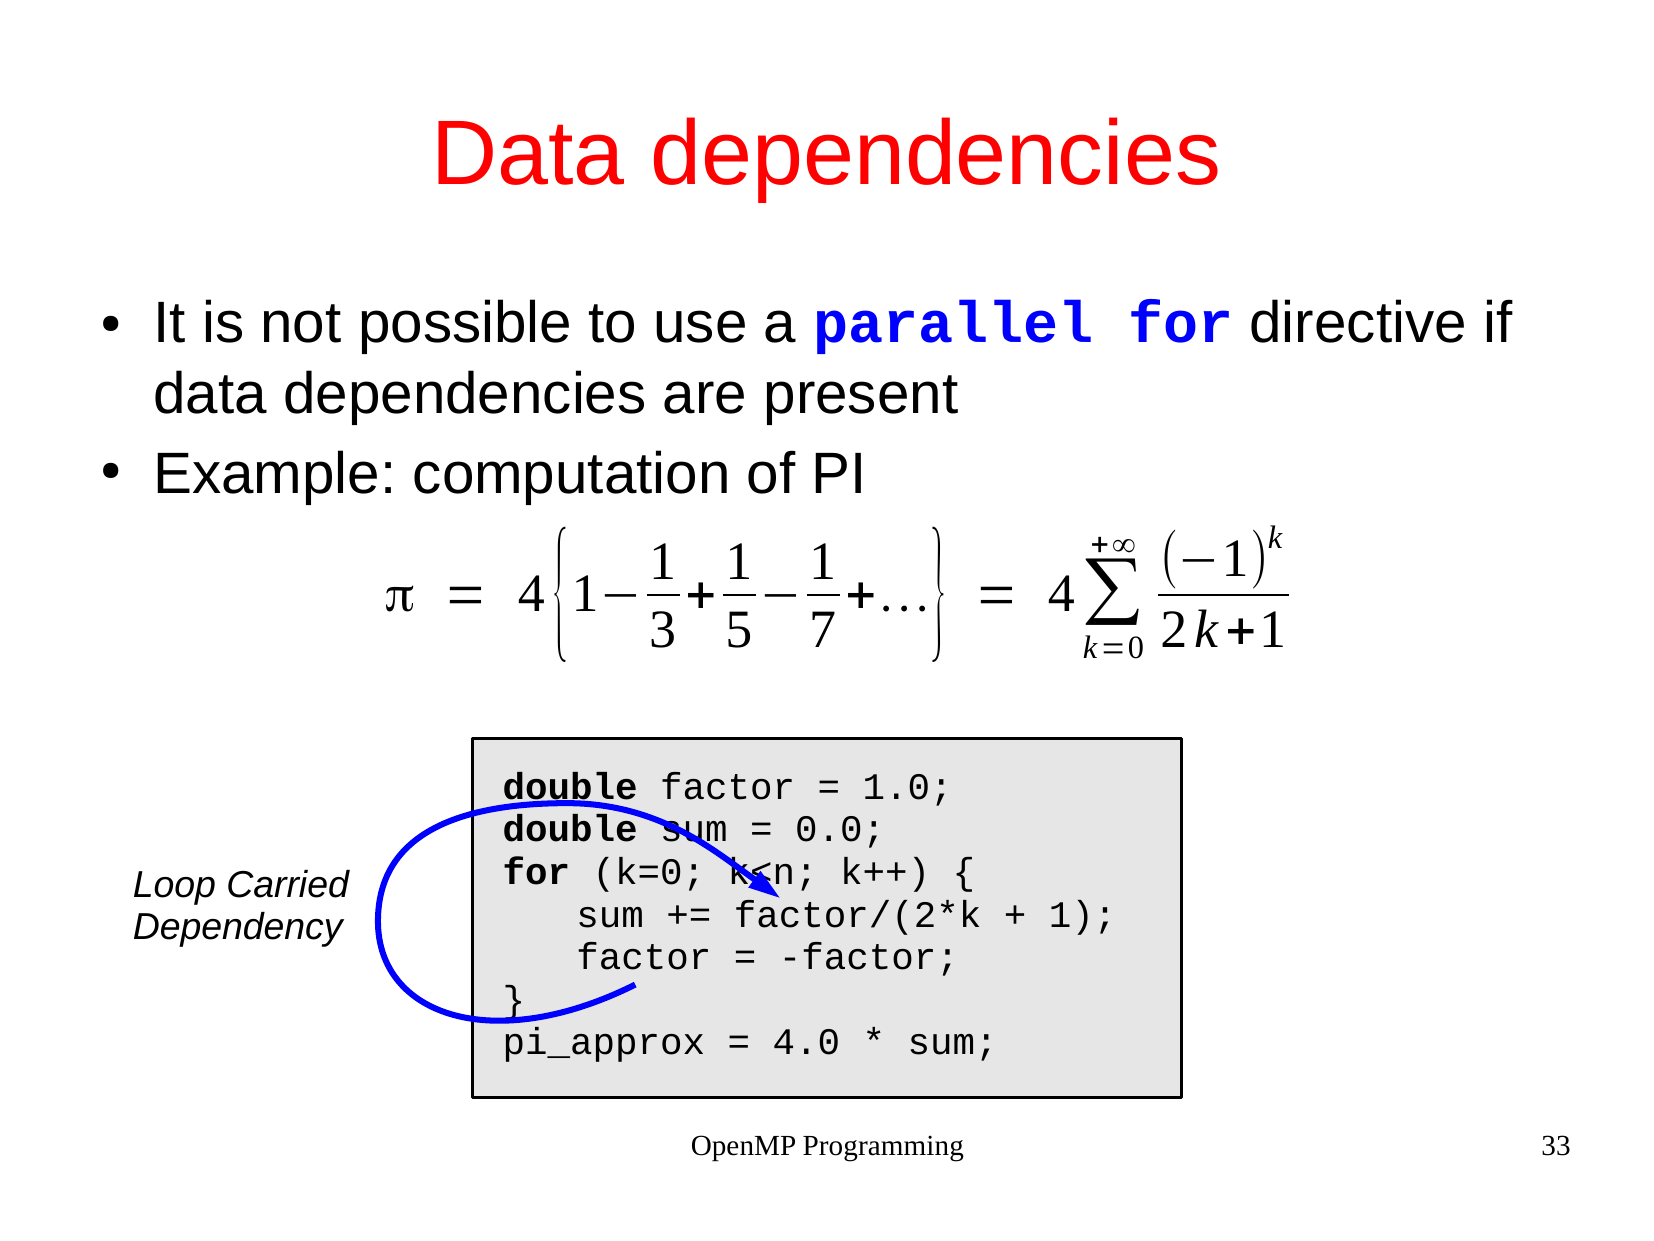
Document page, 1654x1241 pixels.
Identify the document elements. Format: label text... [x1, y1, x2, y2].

text_box double factor = 1.0; double sum = 0.0; for (k=0; k<n; k++) { sum += factor/(2*k + 1); factor = -factor; } pi_approx = 4.0 * sum; [472, 738, 1182, 1098]
chart [377, 519, 1298, 666]
list It is not possible to use a parallel for directive if data dependencies are present Example: computation of PI [82, 290, 1571, 1109]
text_box Loop Carried Dependency [118, 856, 384, 956]
title Data dependencies [82, 49, 1571, 257]
